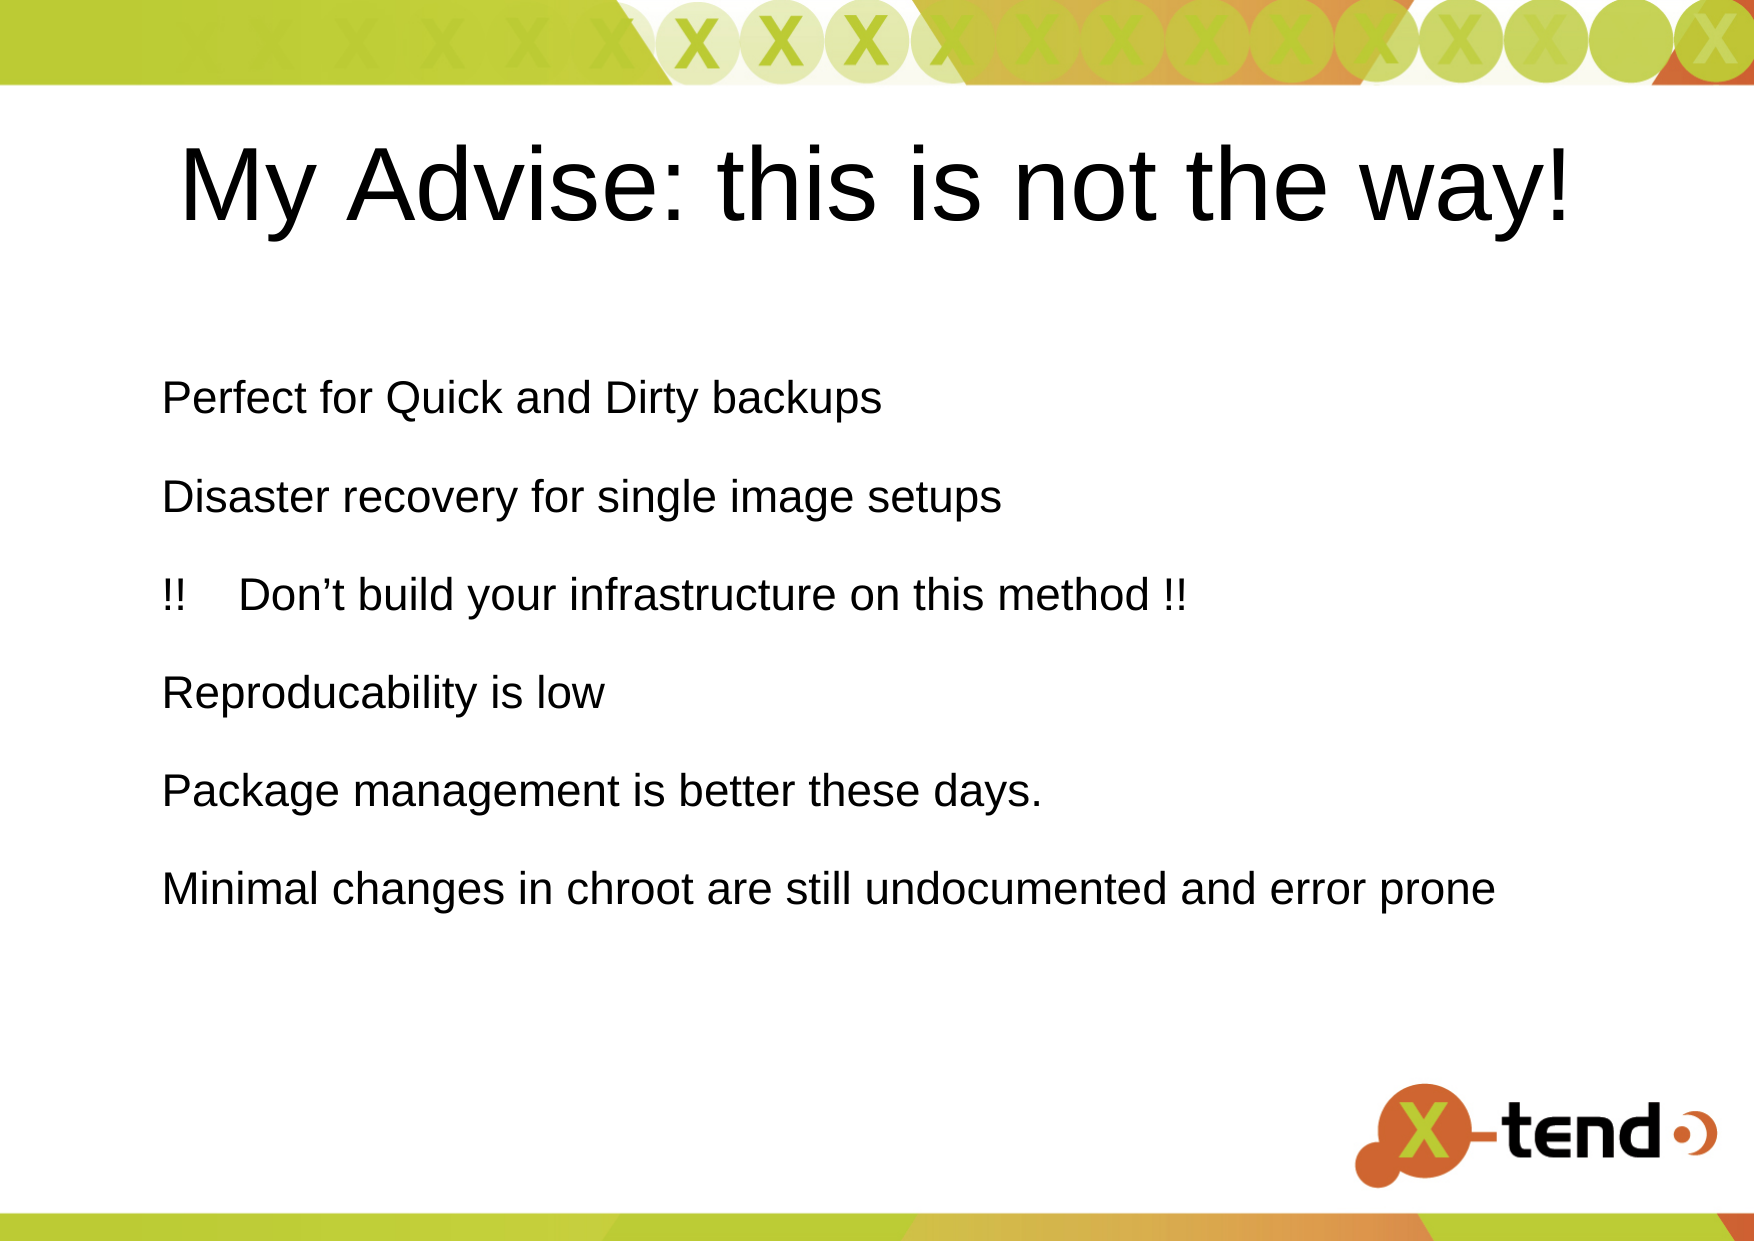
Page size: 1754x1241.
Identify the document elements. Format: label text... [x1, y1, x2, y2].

title My Advise: this is not the way! [128, 49, 1627, 257]
picture [0, 0, 1754, 1241]
list Perfect for Quick and Dirty backups Disaster recovery for single image setups !! Don’t build your infrastructure on this method !! Reproducability is low Package management is better these days. Minimal changes in chroot are still undocumented and error prone [161, 344, 1627, 1127]
